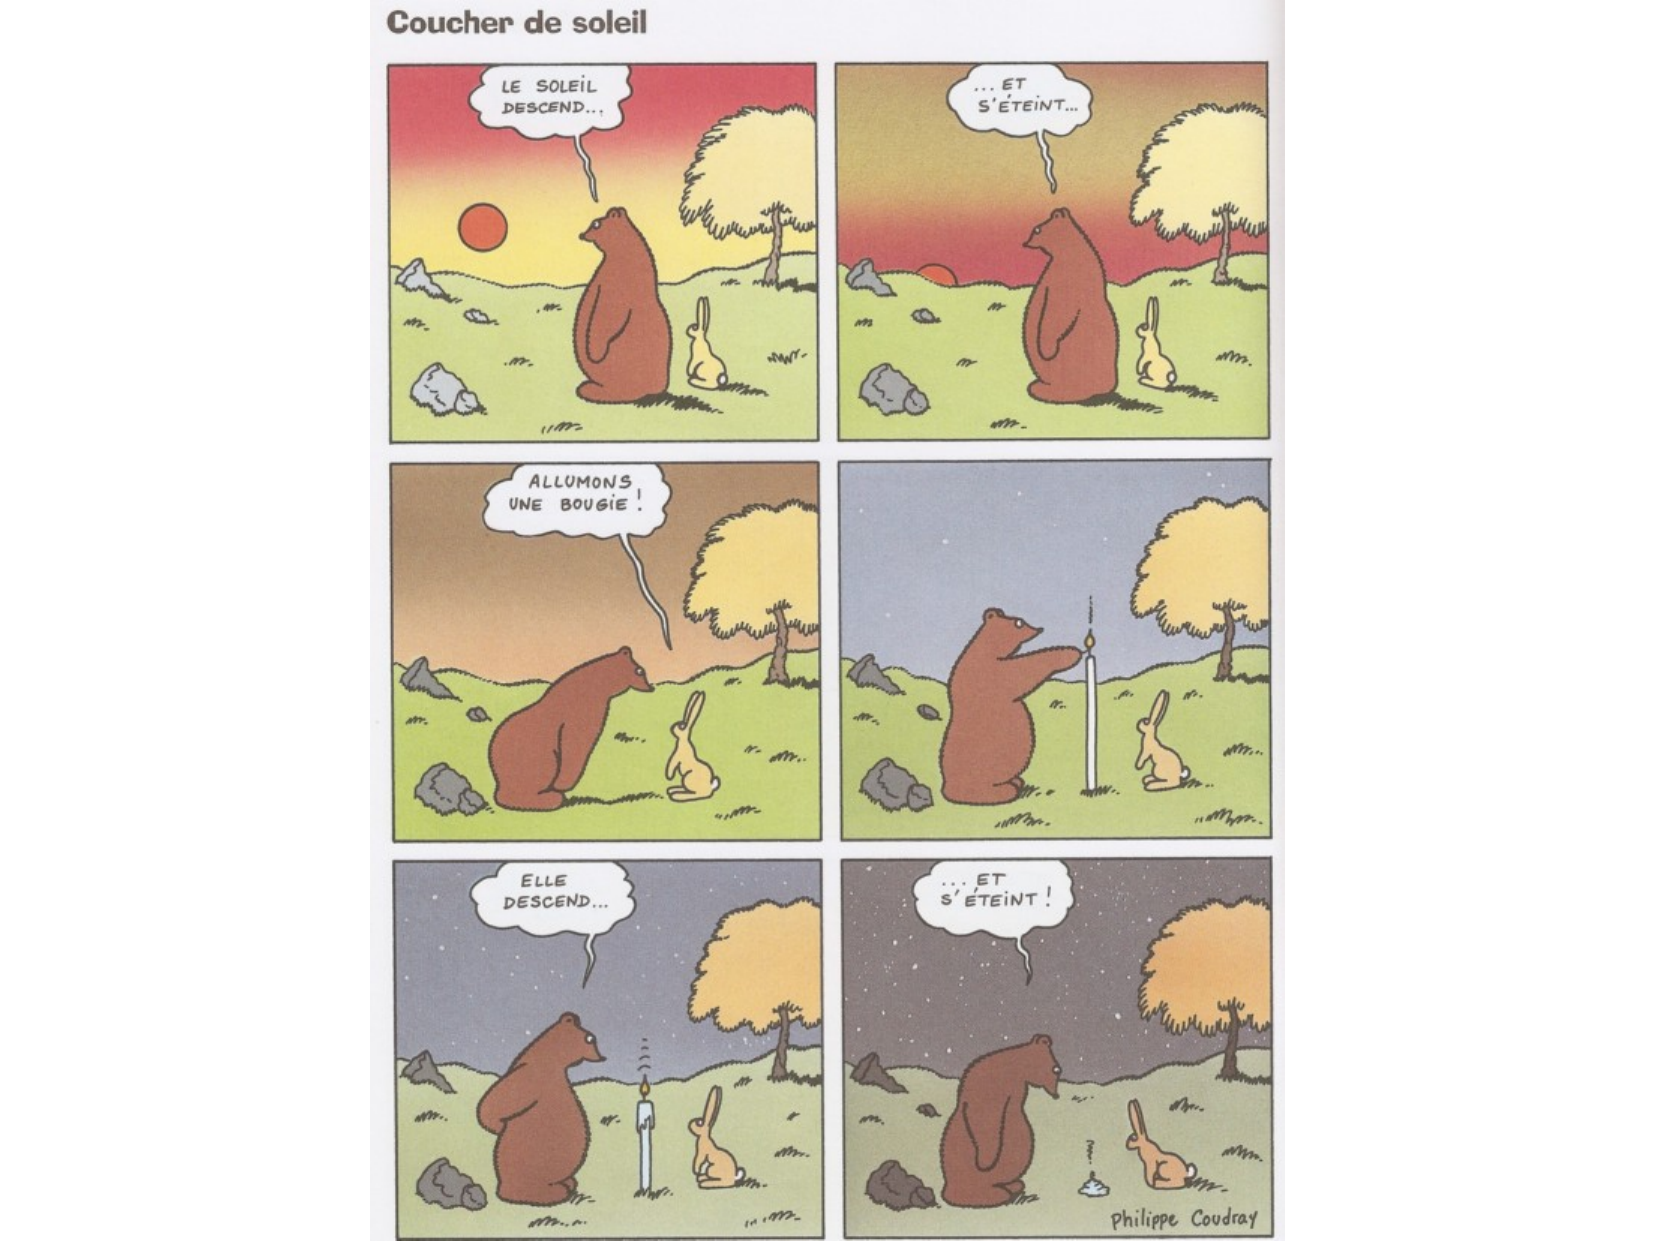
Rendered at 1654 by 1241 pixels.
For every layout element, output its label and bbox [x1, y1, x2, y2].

picture [370, 0, 1285, 1241]
